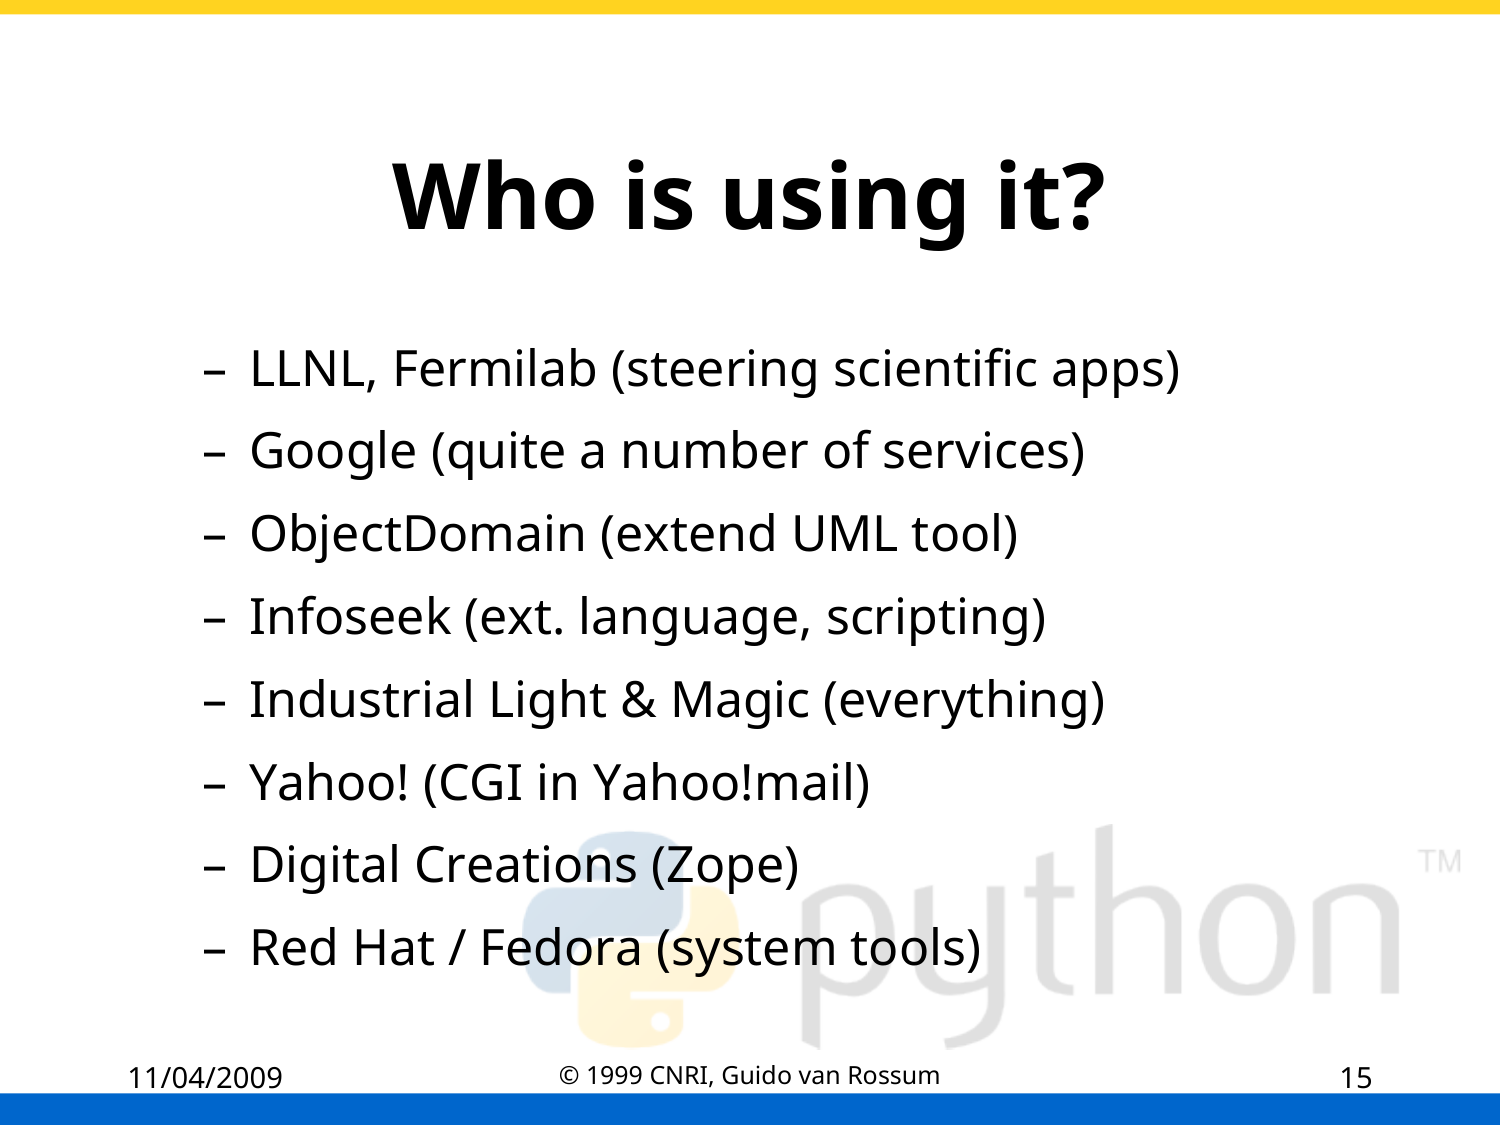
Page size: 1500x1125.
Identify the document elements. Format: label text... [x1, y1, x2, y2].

title Who is using it? [112, 99, 1388, 288]
list LLNL, Fermilab (steering scientific apps) Google (quite a number of services) ObjectDomain (extend UML tool) Infoseek (ext. language, scripting) Industrial Light & Magic (everything) Yahoo! (CGI in Yahoo!mail) Digital Creations (Zope) Red Hat / Fedora (system tools) [112, 324, 1388, 1001]
